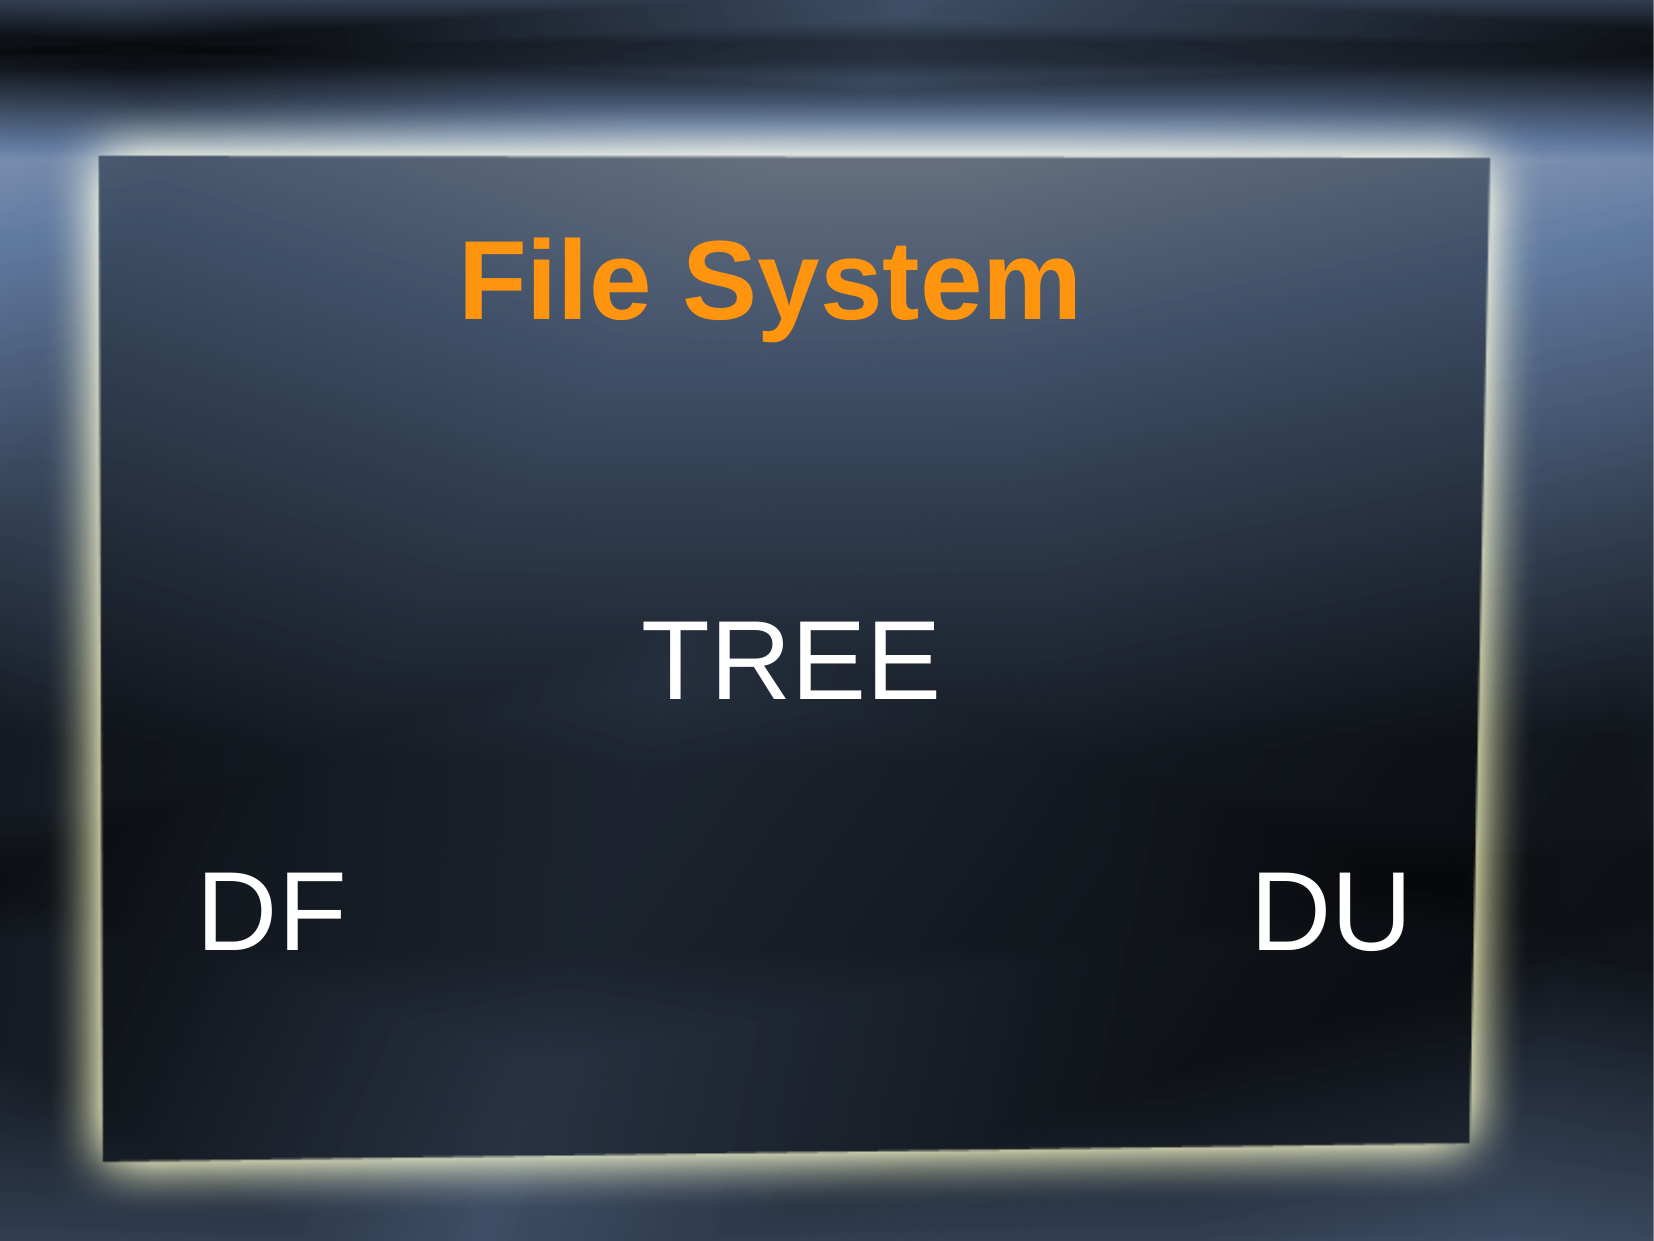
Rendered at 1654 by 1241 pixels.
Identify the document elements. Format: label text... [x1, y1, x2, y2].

subtitle TREE DF DU [135, 472, 1447, 1099]
picture [0, 0, 1654, 1241]
title File System [124, 184, 1418, 377]
